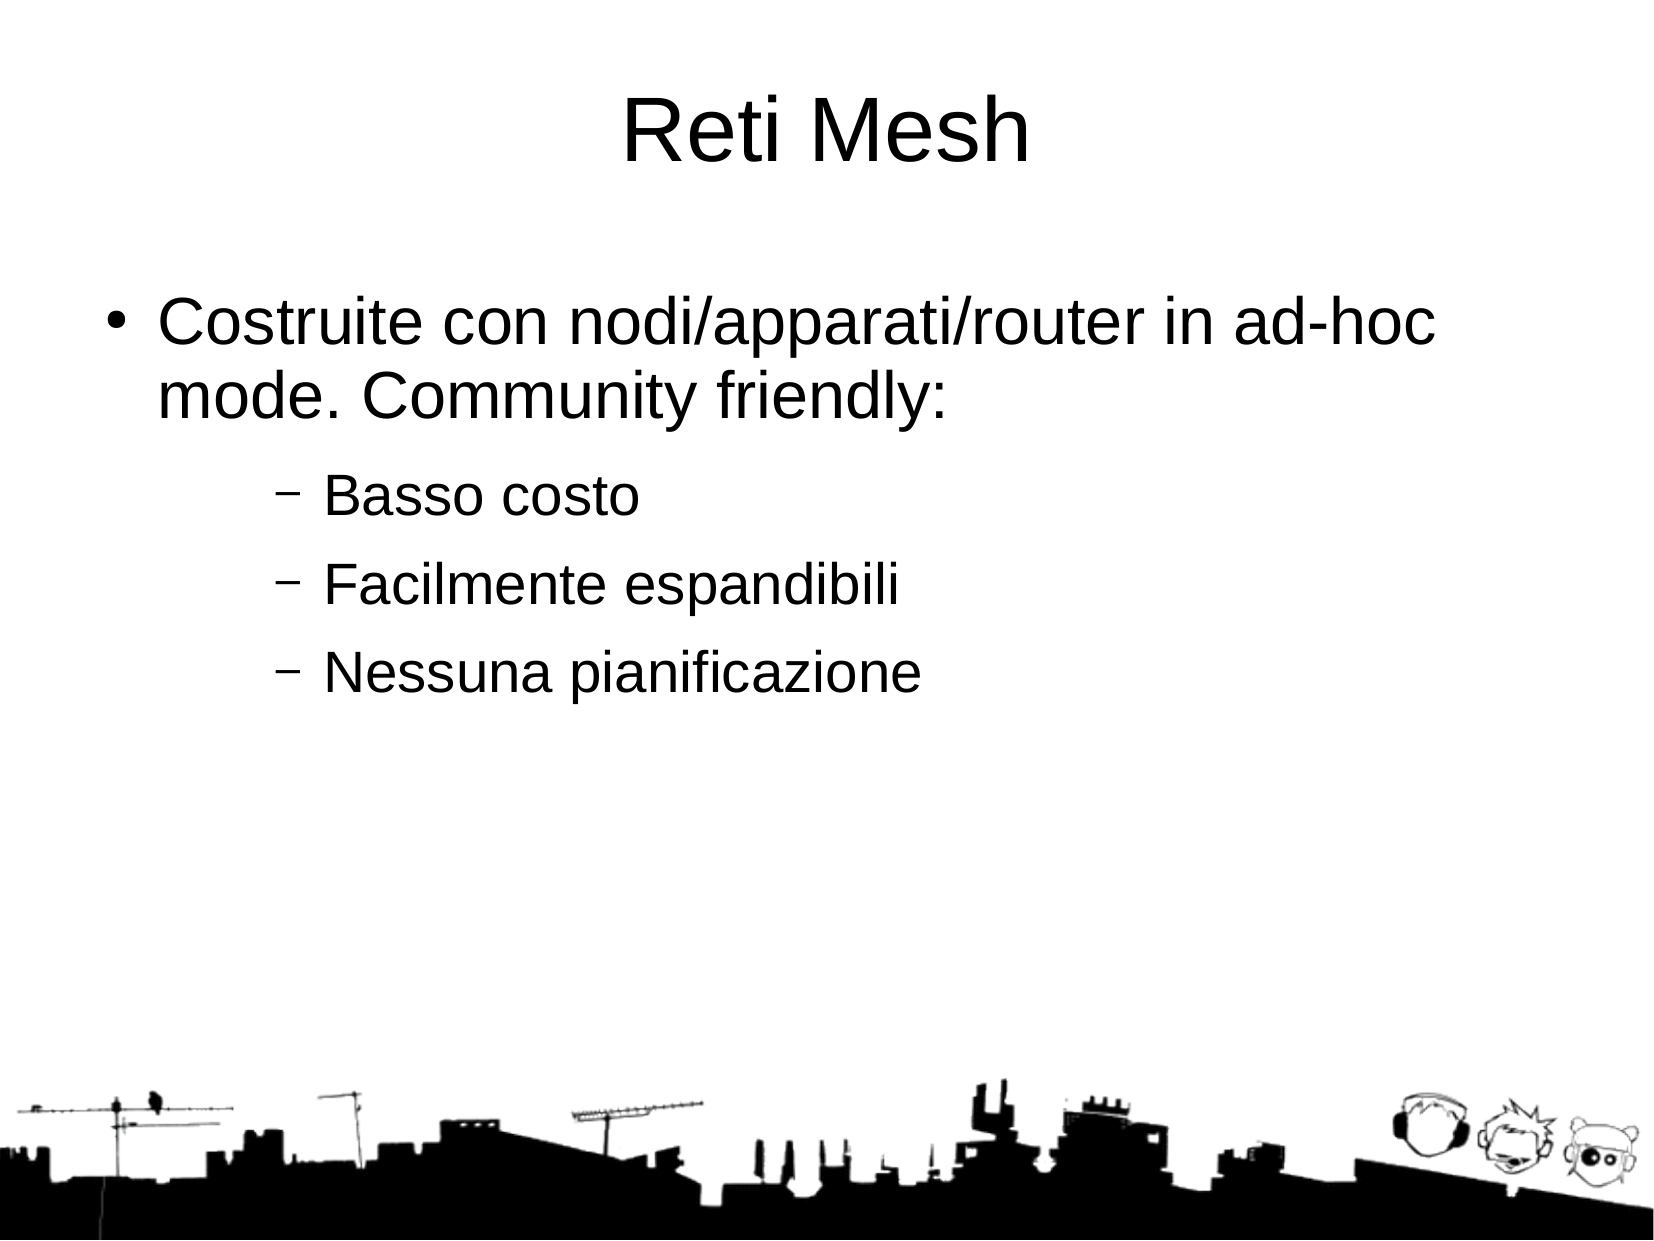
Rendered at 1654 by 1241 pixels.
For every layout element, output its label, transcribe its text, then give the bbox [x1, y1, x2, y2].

list Costruite con nodi/apparati/router in ad-hoc mode. Community friendly: Basso costo Facilmente espandibili Nessuna pianificazione [86, 283, 1576, 1088]
picture [0, 1077, 1654, 1240]
title Reti Mesh [82, 33, 1571, 226]
